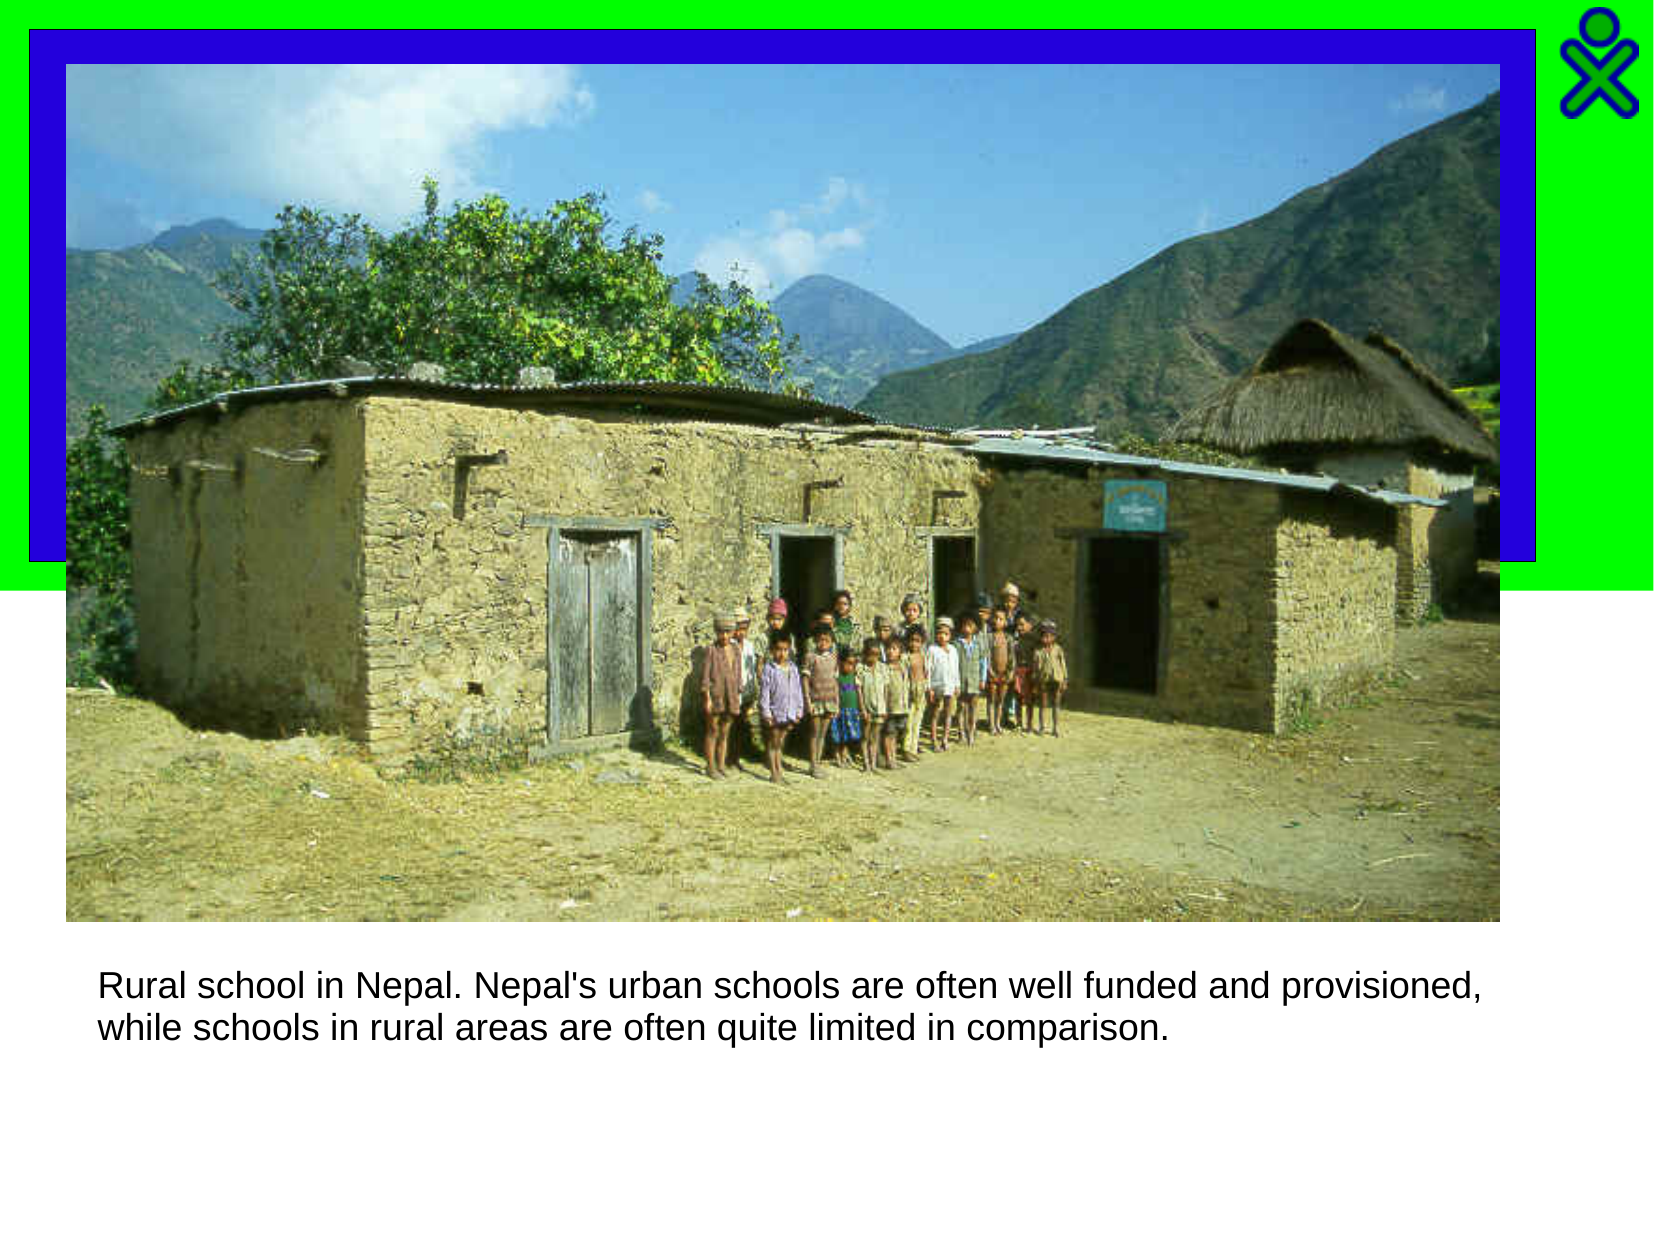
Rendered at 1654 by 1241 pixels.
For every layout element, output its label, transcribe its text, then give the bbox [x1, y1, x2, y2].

picture [66, 64, 1500, 922]
picture [1559, 7, 1639, 119]
text_box Rural school in Nepal. Nepal's urban schools are often well funded and provisioned, while schools in rural areas are often quite limited in comparison. [82, 956, 1498, 1056]
